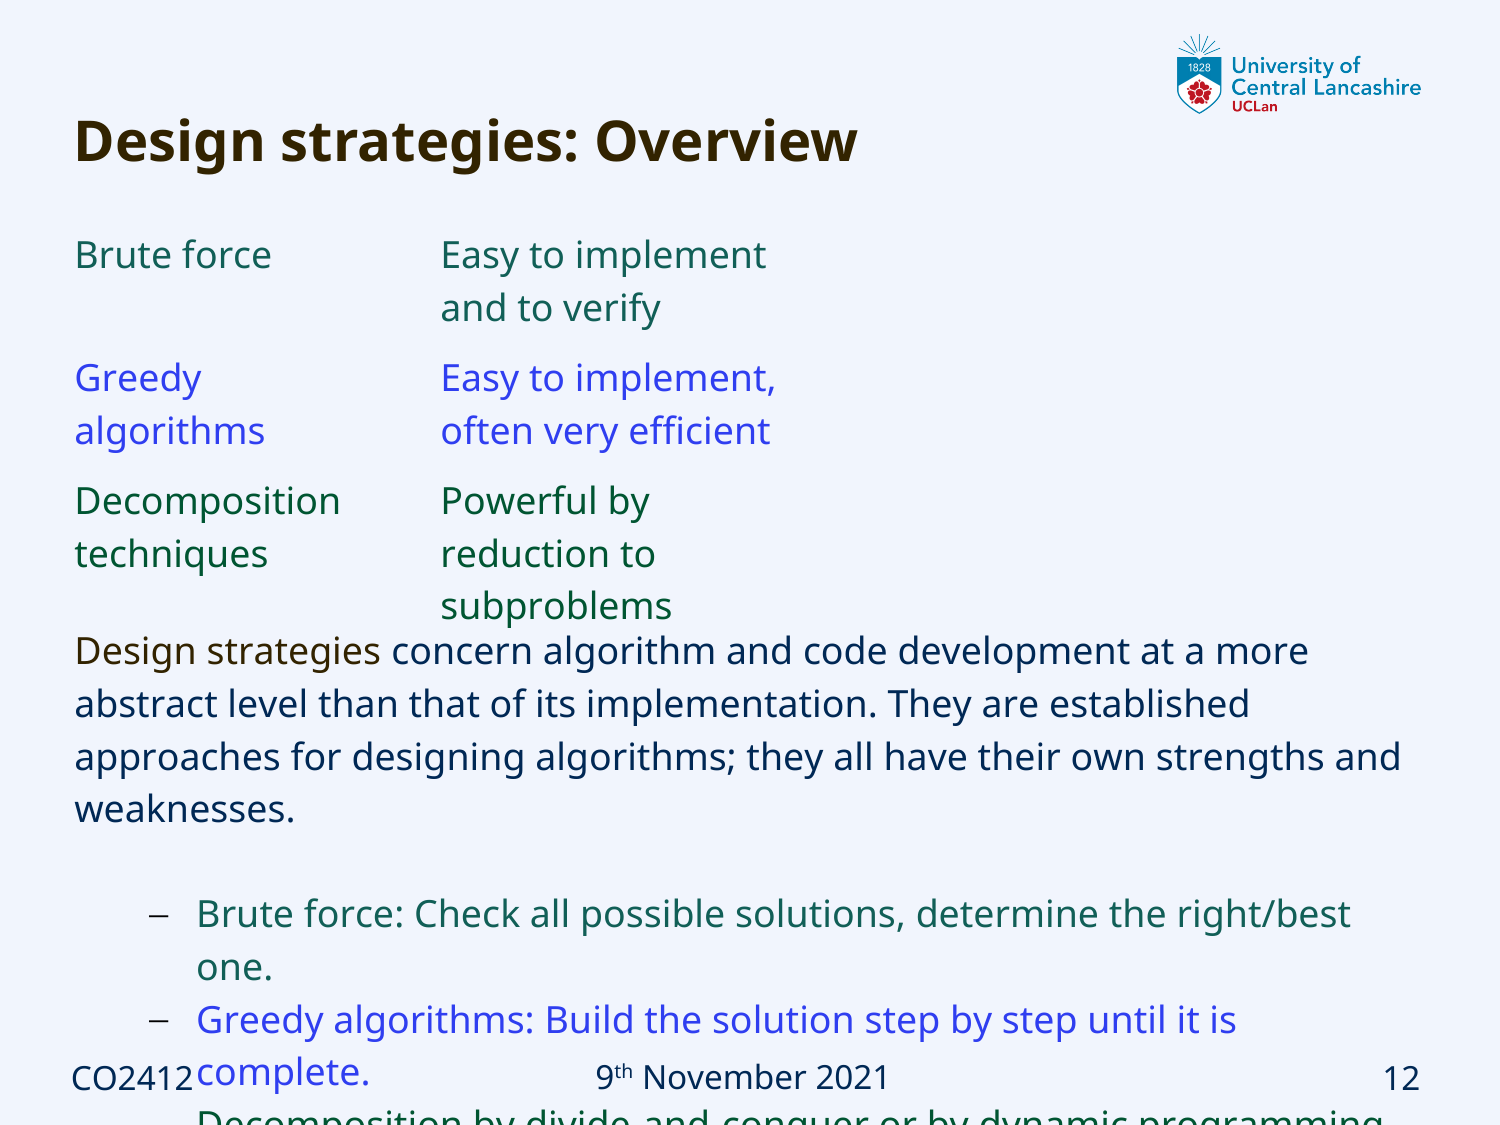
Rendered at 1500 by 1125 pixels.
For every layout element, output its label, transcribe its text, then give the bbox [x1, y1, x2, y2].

picture [1177, 34, 1421, 93]
title Design strategies: Overview [58, 93, 1475, 186]
text_box Design strategies concern algorithm and code development at a more abstract level than that of its implementation. They are established approaches for designing algorithms; they all have their own strengths and weaknesses. Brute force: Check all possible solutions, determine the right/best one. Greedy algorithms: Build the solution step by step until it is complete. Decomposition by divide-and-conquer or by dynamic programming. [59, 612, 1435, 996]
text_box Easy to implement and to verify Easy to implement, often very efficient Powerful by reduction to subproblems [425, 216, 834, 600]
text_box Brute force Greedy algorithms Decomposition techniques [59, 216, 407, 600]
